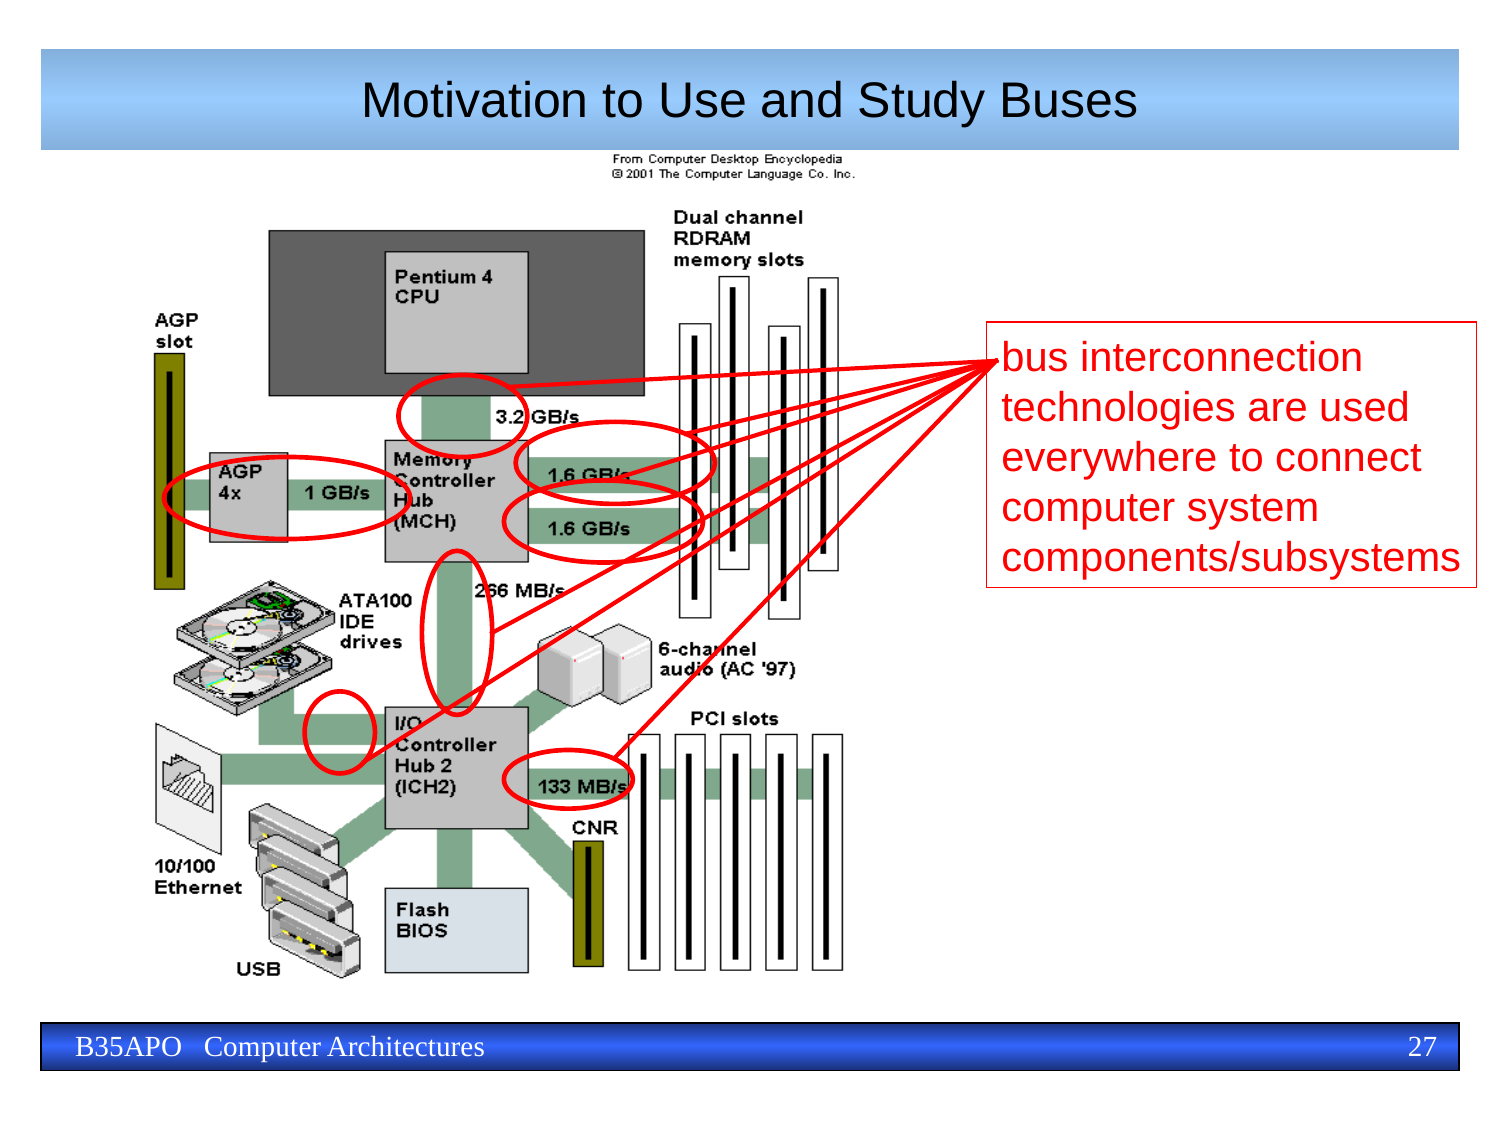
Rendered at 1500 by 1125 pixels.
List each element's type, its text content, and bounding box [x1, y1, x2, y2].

picture [401, 378, 524, 454]
picture [687, 407, 856, 515]
picture [639, 524, 700, 557]
title Motivation to Use and Study Buses [41, 49, 1459, 150]
picture [489, 440, 856, 679]
picture [694, 397, 856, 446]
picture [140, 152, 856, 997]
picture [425, 554, 489, 706]
picture [519, 425, 704, 487]
picture [507, 493, 700, 560]
picture [452, 694, 477, 712]
picture [625, 453, 712, 491]
picture [549, 483, 669, 501]
picture [307, 694, 372, 771]
text_box bus interconnection technologies are used everywhere to connect computer system components/subsystems [986, 322, 1477, 588]
picture [507, 753, 630, 806]
